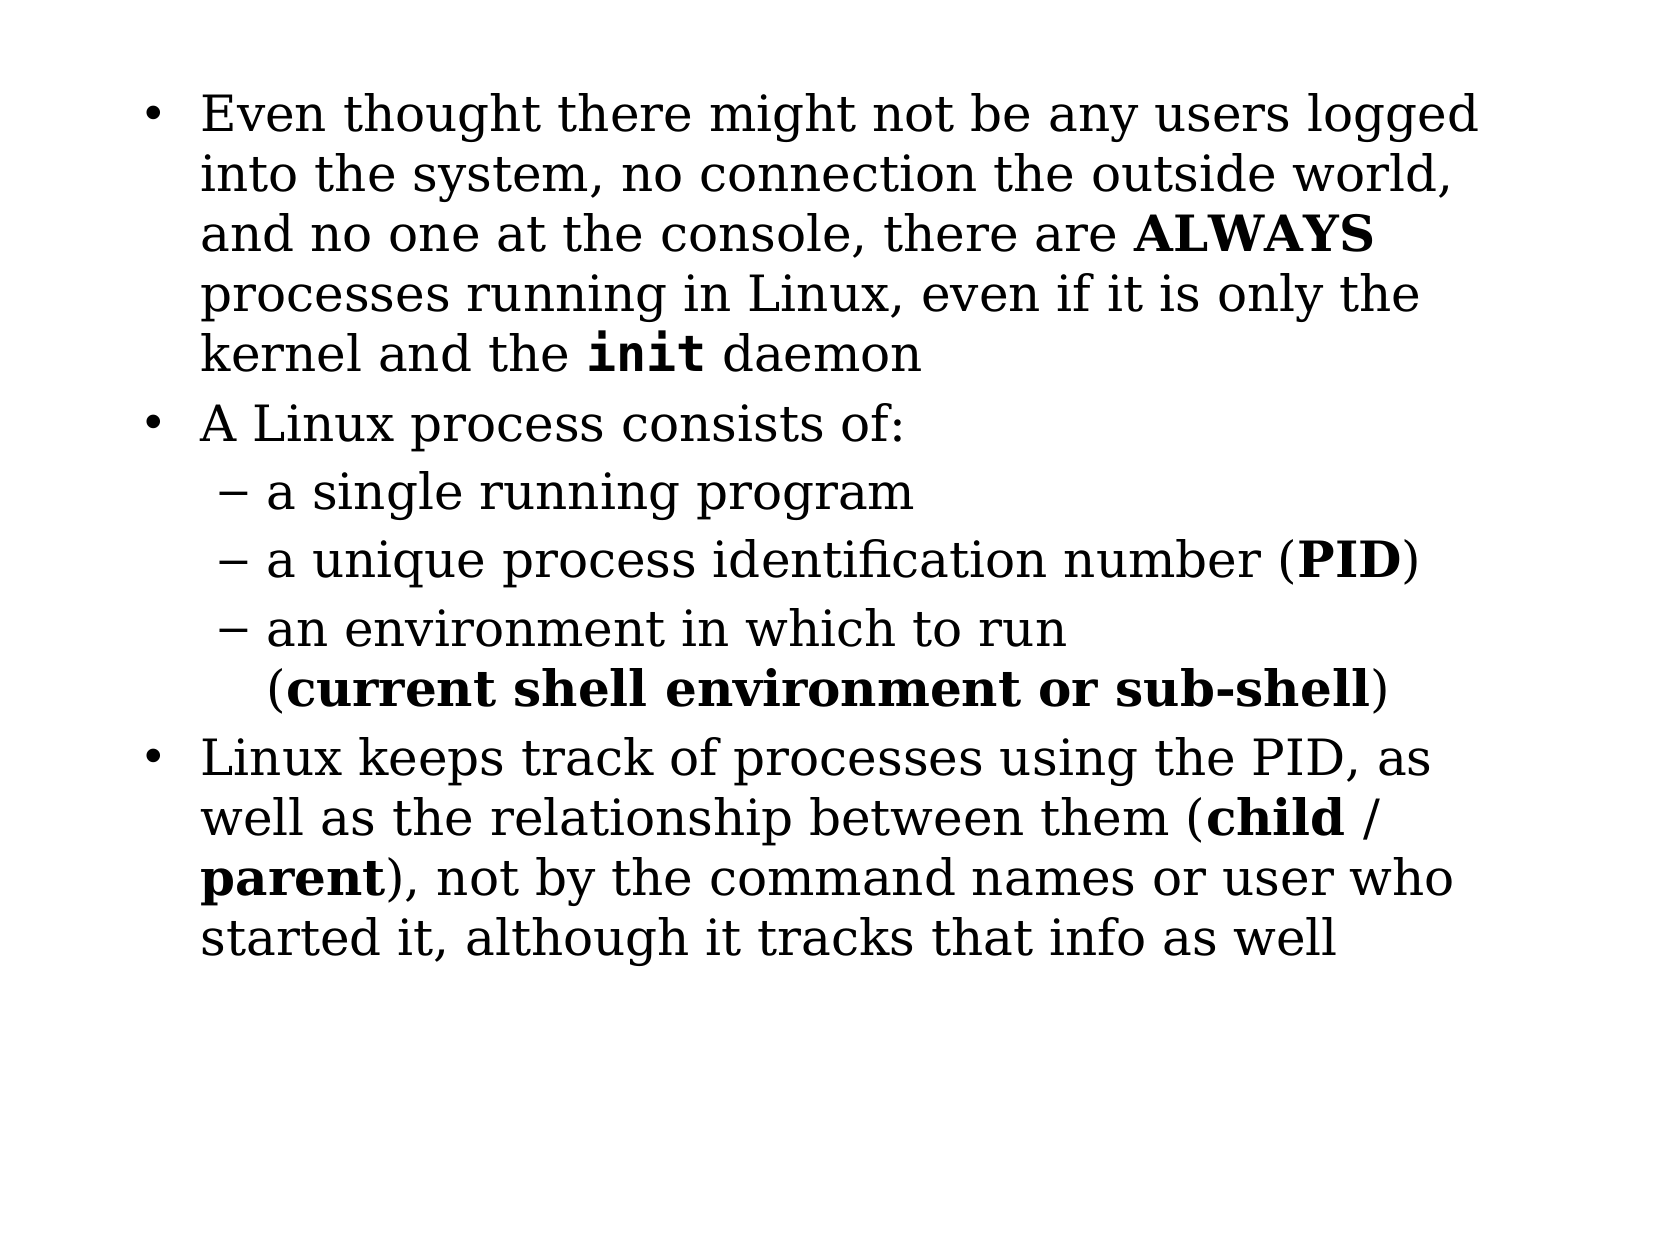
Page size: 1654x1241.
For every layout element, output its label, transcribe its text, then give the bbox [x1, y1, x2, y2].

list Even thought there might not be any users logged into the system, no connection the outside world, and no one at the console, there are ALWAYS processes running in Linux, even if it is only the kernel and the init daemon A Linux process consists of: a single running program a unique process identification number (PID) an environment in which to run (current shell environment or sub-shell) Linux keeps track of processes using the PID, as well as the relationship between them (child / parent), not by the command names or user who started it, although it tracks that info as well [129, 74, 1536, 974]
